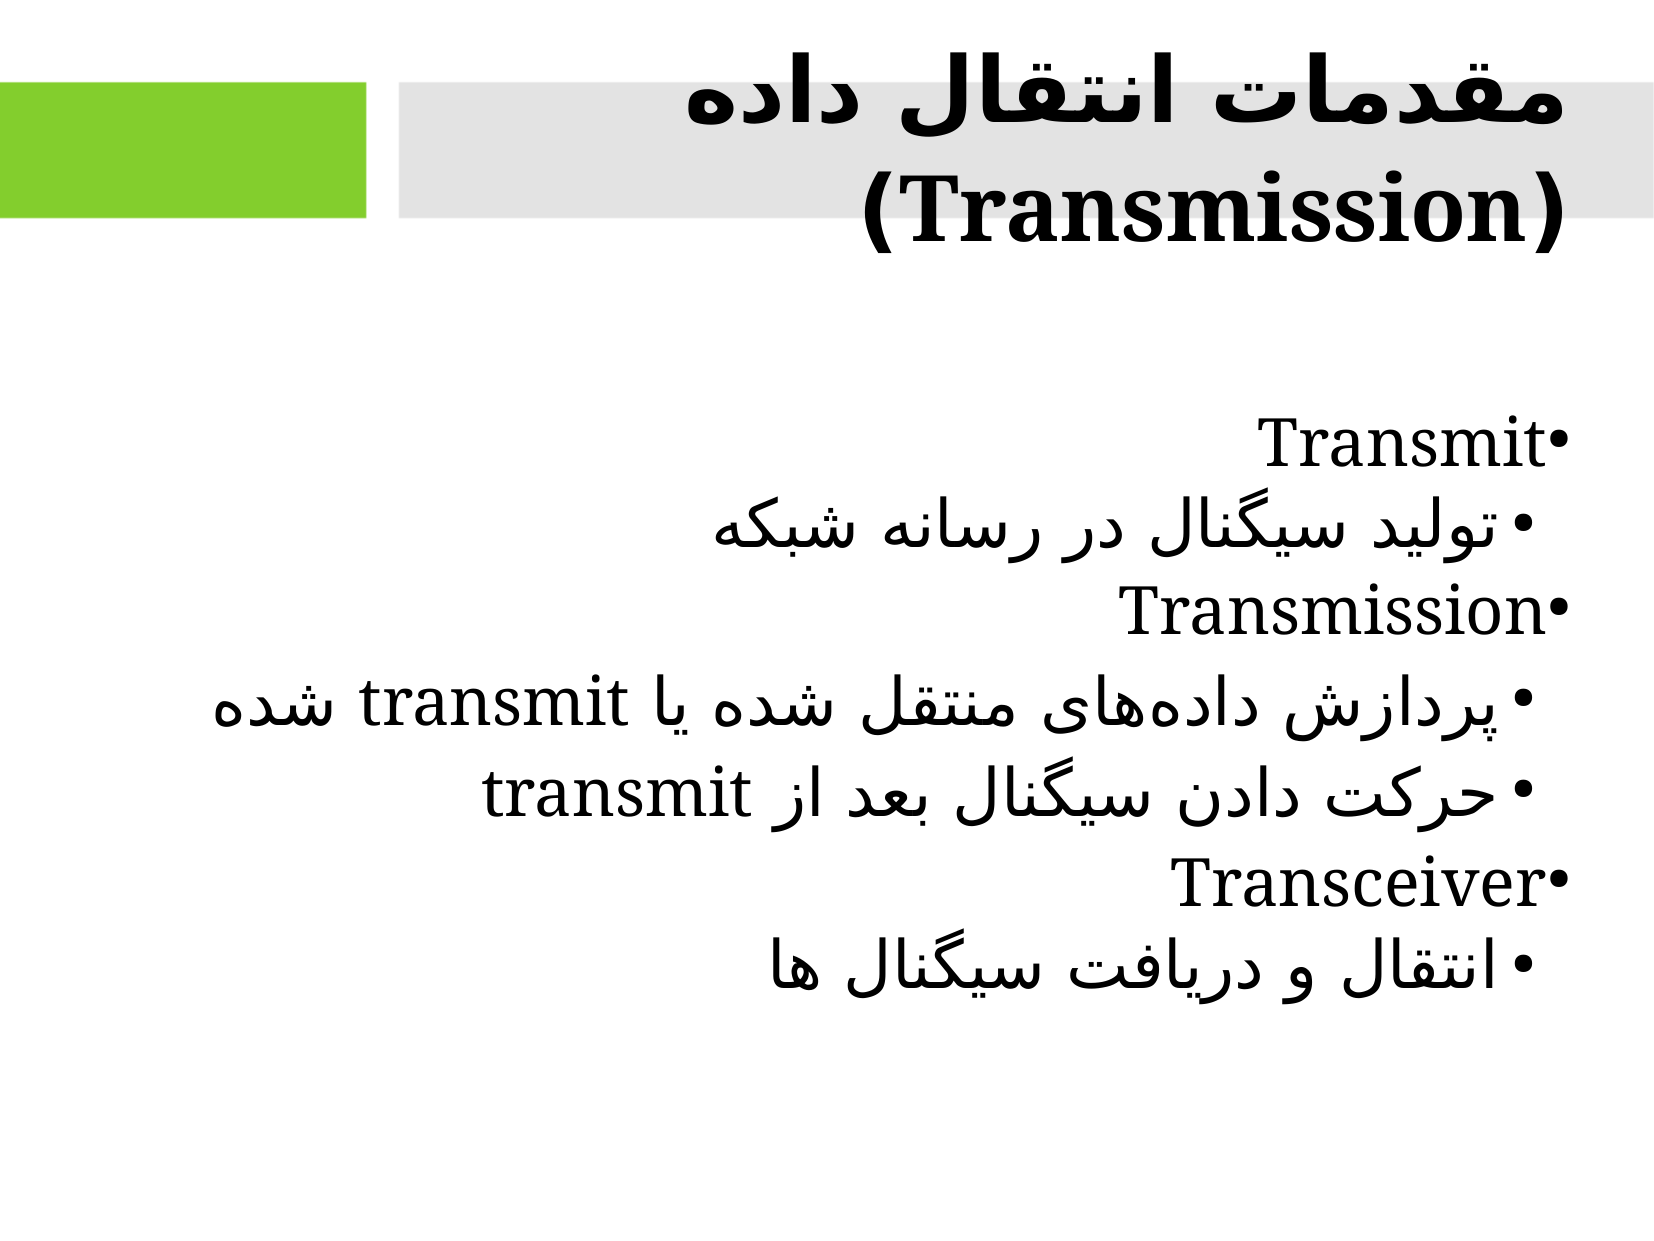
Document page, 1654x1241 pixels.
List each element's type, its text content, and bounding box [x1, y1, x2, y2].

title مقدمات انتقال داده (Transmission) [82, 49, 1571, 257]
subtitle Transmit تولید سیگنال در رسانه شبکه Transmission پردازش داده‌های منتقل شده یا transmit شده حرکت دادن سیگنال بعد از transmit Transceiver انتقال و دریافت سیگنال ها [82, 290, 1571, 1109]
picture [0, 0, 1654, 1241]
